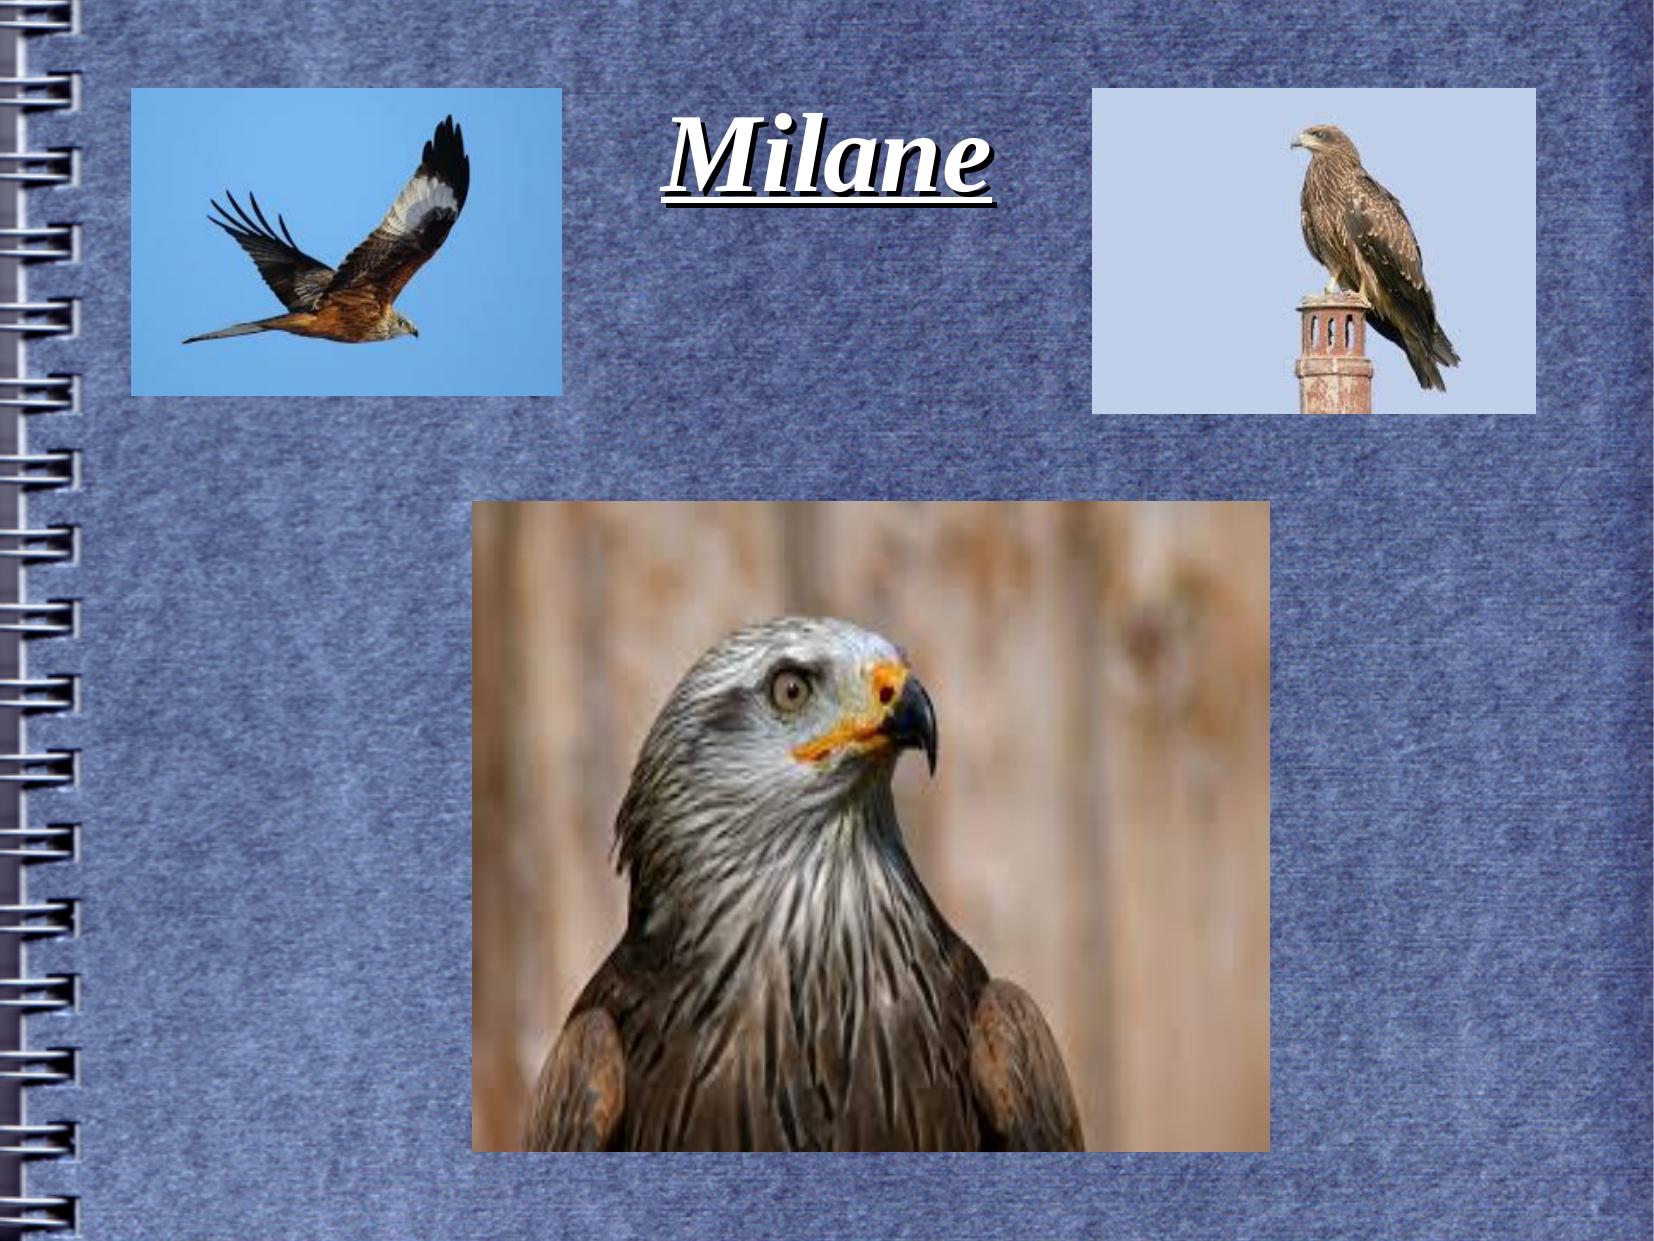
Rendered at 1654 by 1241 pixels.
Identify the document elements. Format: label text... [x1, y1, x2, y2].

picture [0, 0, 1654, 1241]
title Milane [82, 49, 1571, 257]
